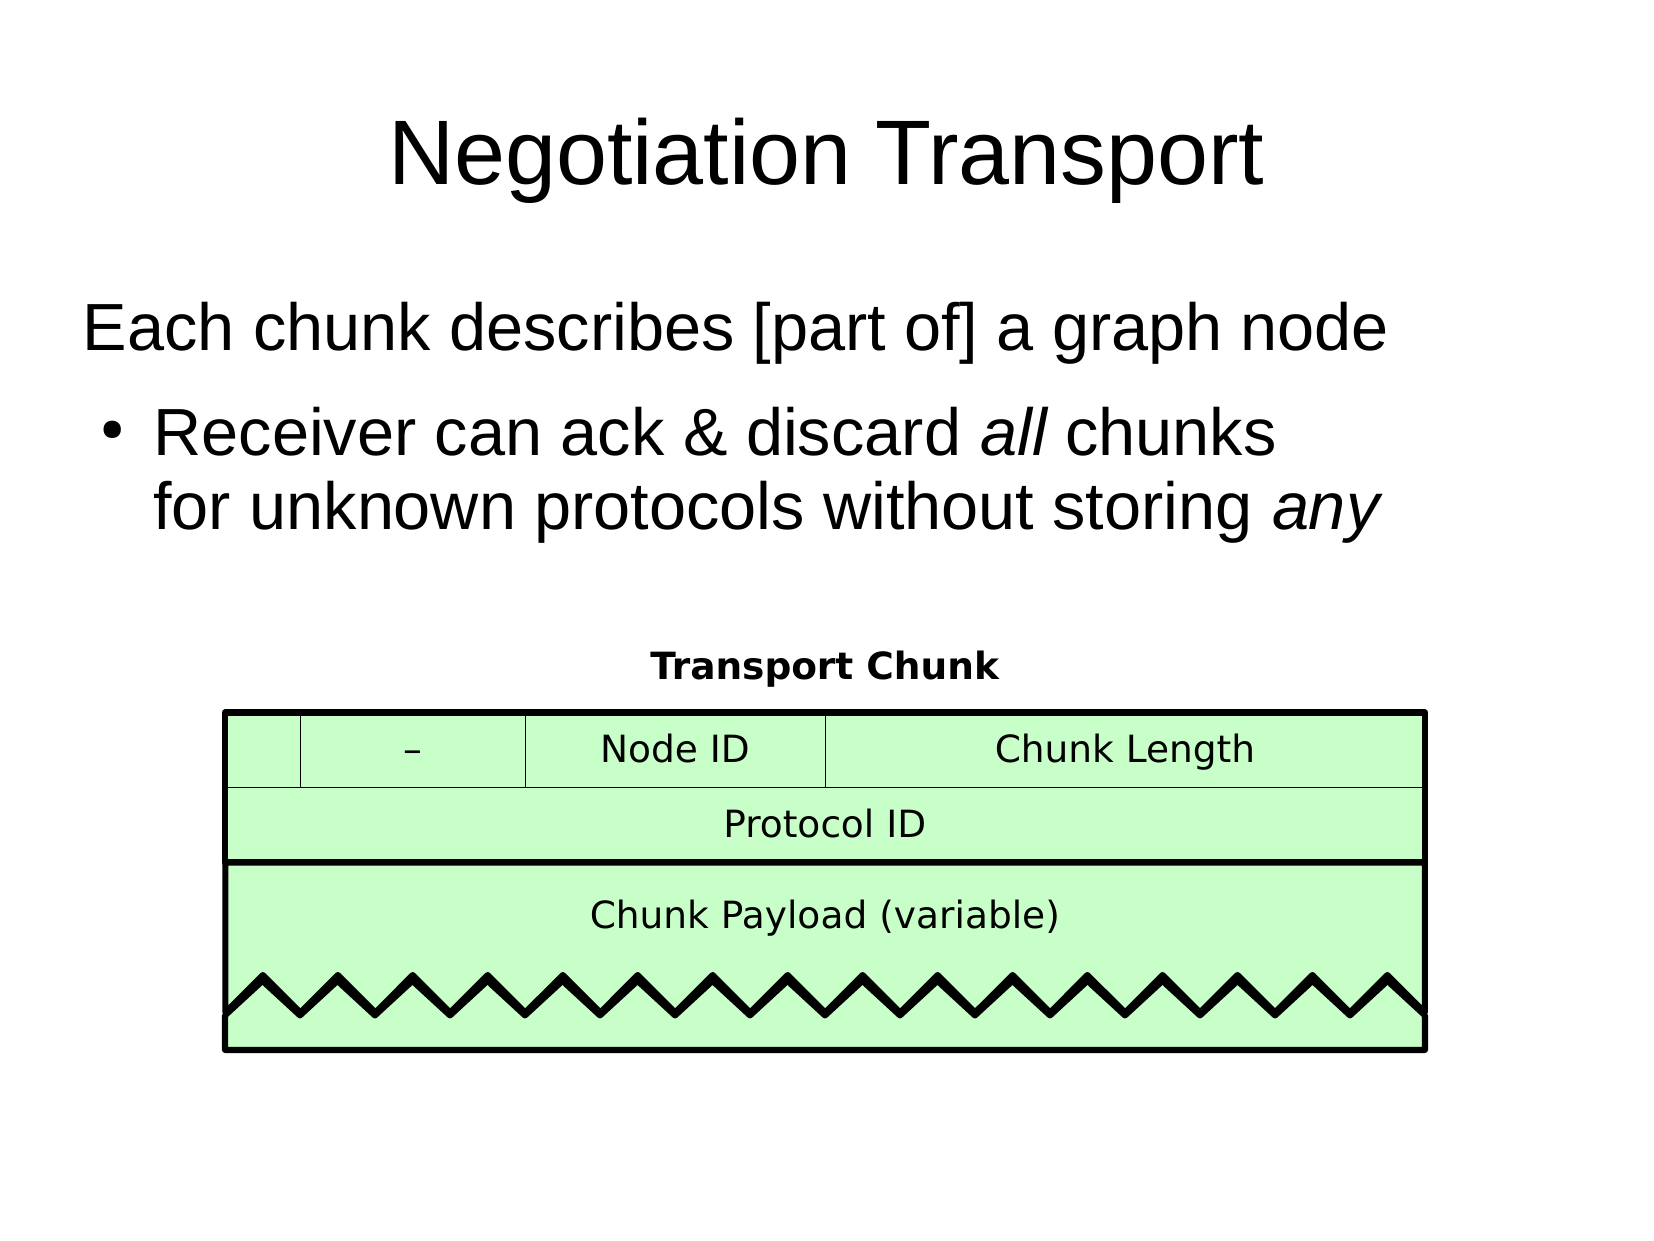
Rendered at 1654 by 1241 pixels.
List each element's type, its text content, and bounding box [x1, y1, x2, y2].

list Each chunk describes [part of] a graph node Receiver can ack & discard all chunks for unknown protocols without storing any [82, 290, 1571, 1094]
title Negotiation Transport [82, 49, 1571, 257]
